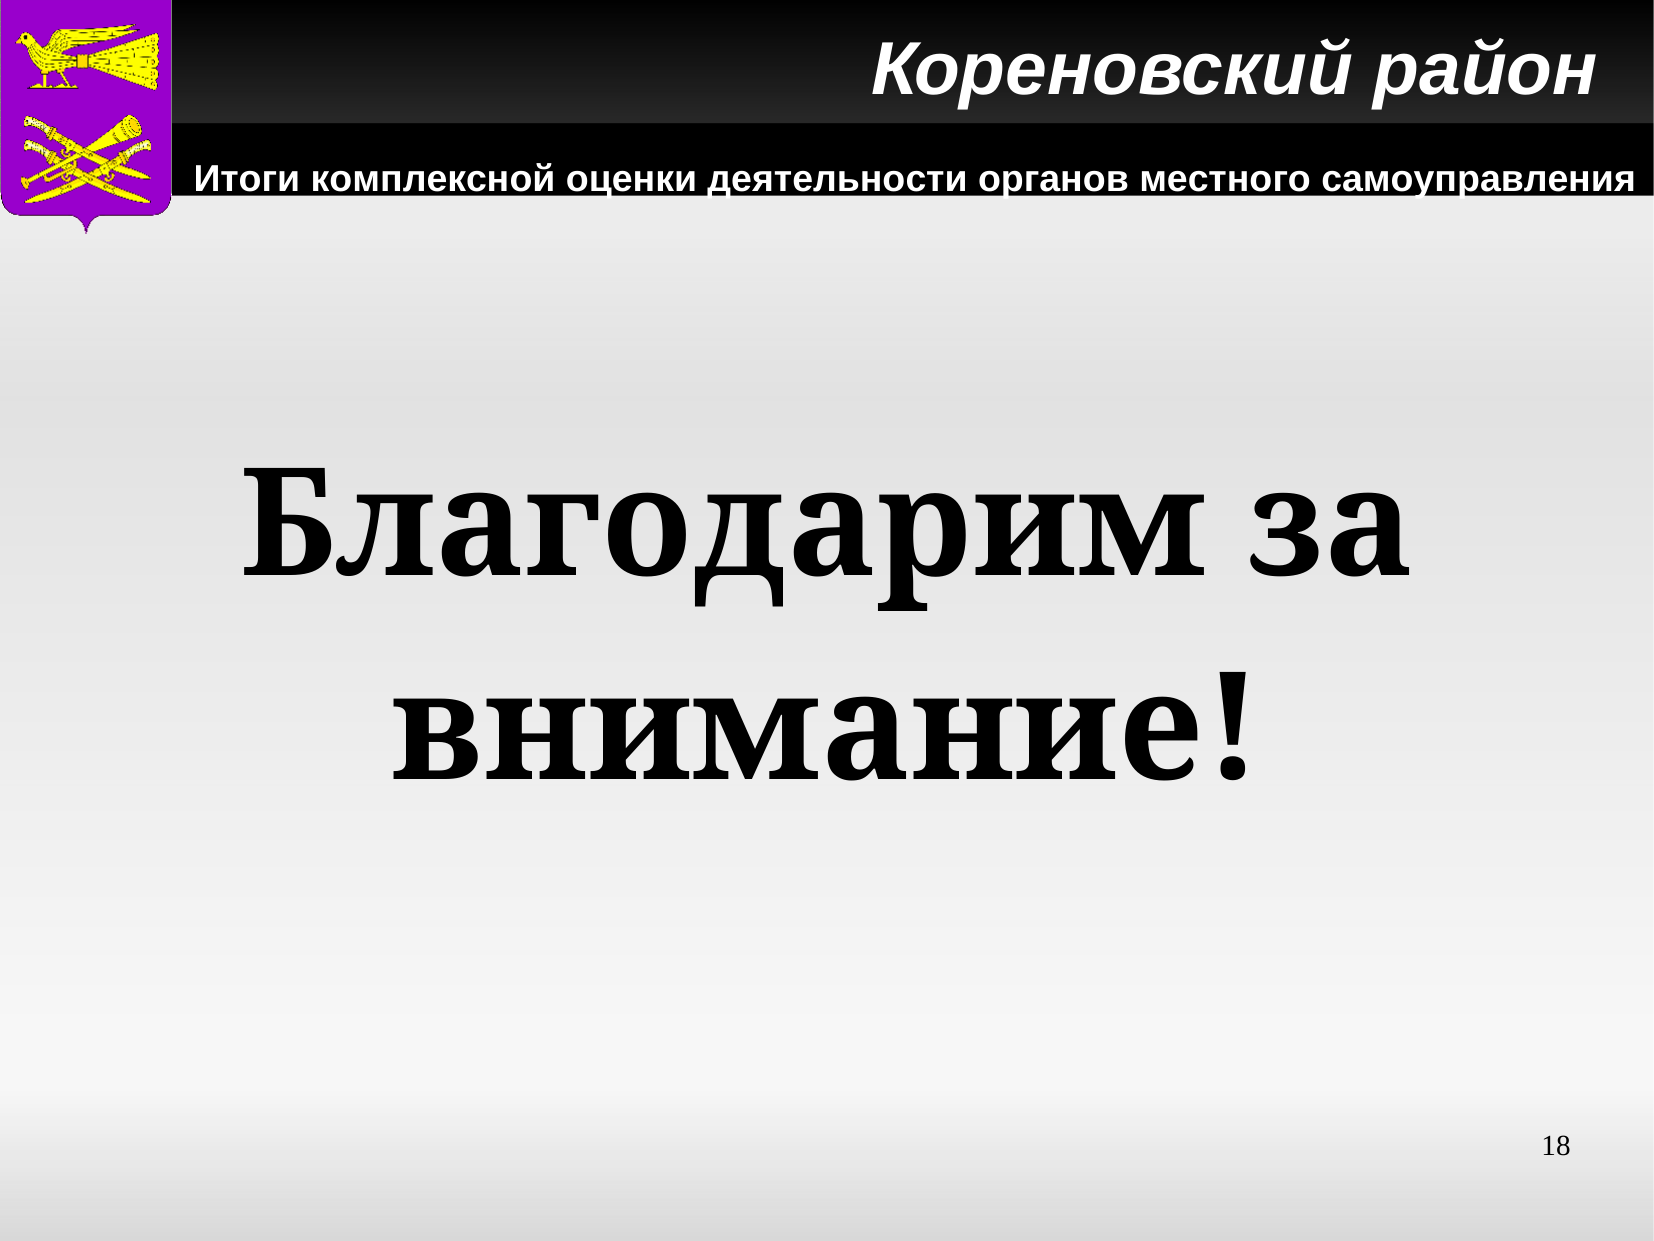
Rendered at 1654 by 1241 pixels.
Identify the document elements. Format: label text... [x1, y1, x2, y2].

picture [0, 0, 1654, 448]
picture [0, 790, 1654, 1241]
text_box Итоги комплексной оценки деятельности органов местного самоуправления [142, 115, 1644, 221]
text_box Кореновский район [856, 19, 1614, 115]
text_box Благодарим за внимание! [0, 448, 1654, 790]
